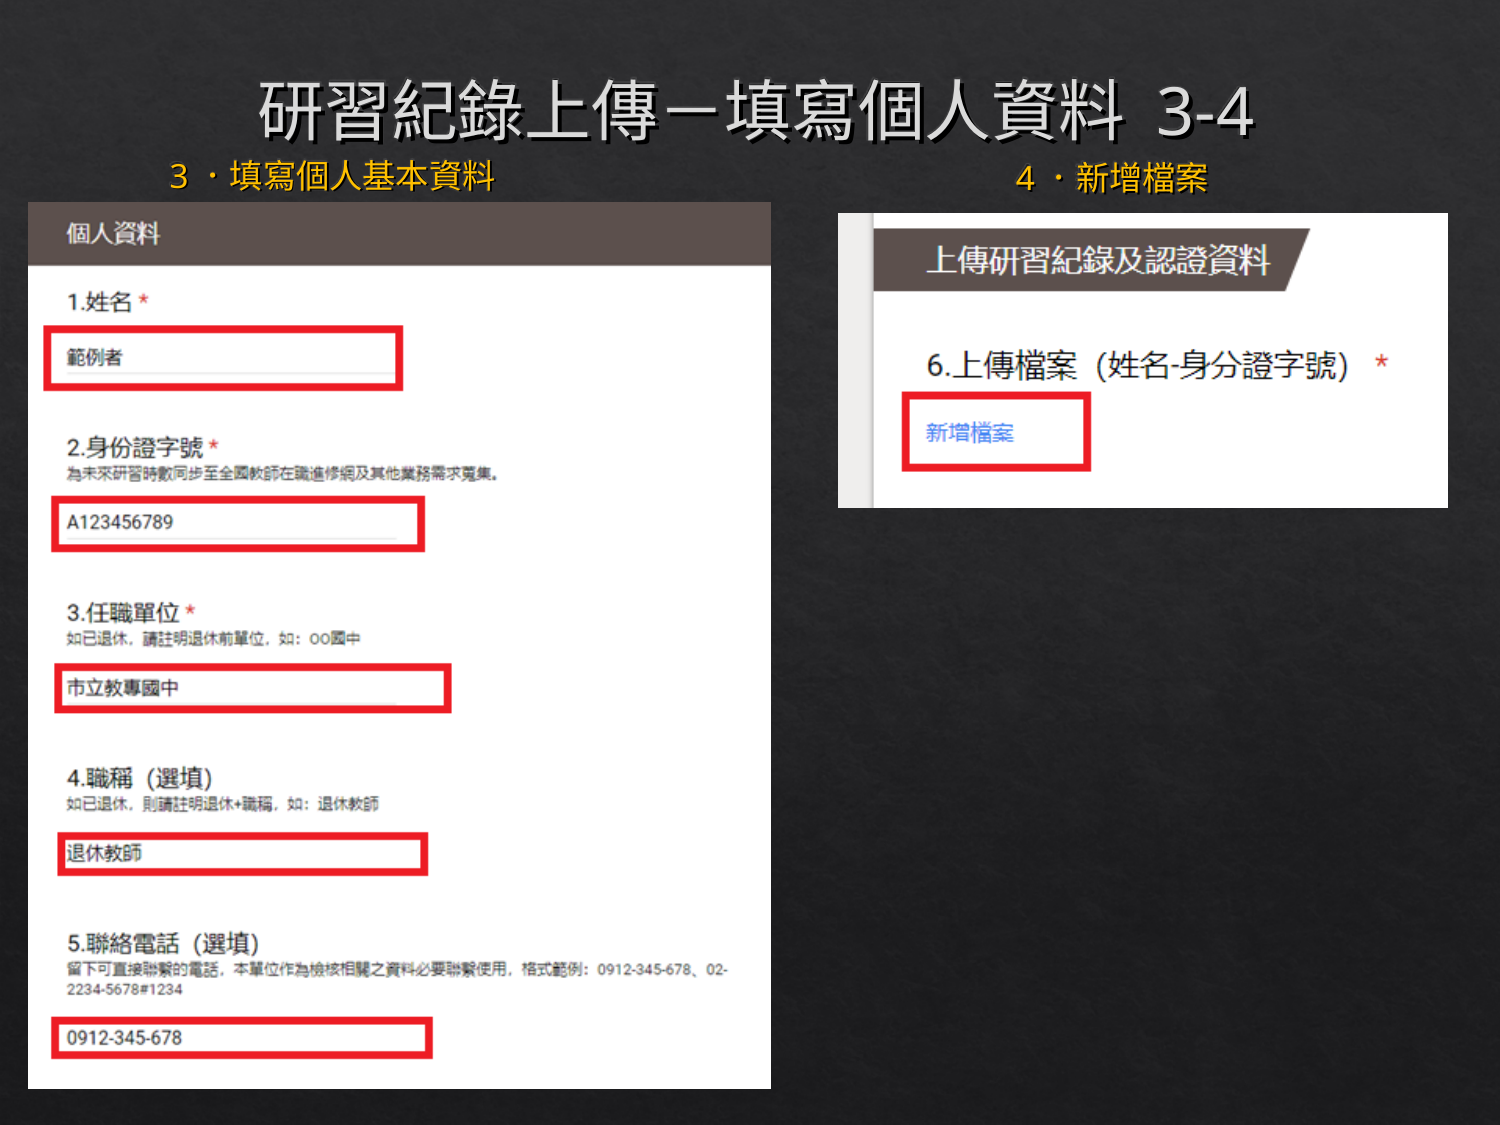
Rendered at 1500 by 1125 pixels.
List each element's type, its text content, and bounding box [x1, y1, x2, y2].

picture [838, 213, 1448, 508]
text_box 3．填寫個人基本資料 [67, 125, 599, 202]
picture [28, 202, 771, 1089]
text_box 4．新增檔案 [847, 127, 1378, 213]
title 研習紀錄上傳－填寫個人資料 3-4 [0, 29, 1500, 189]
